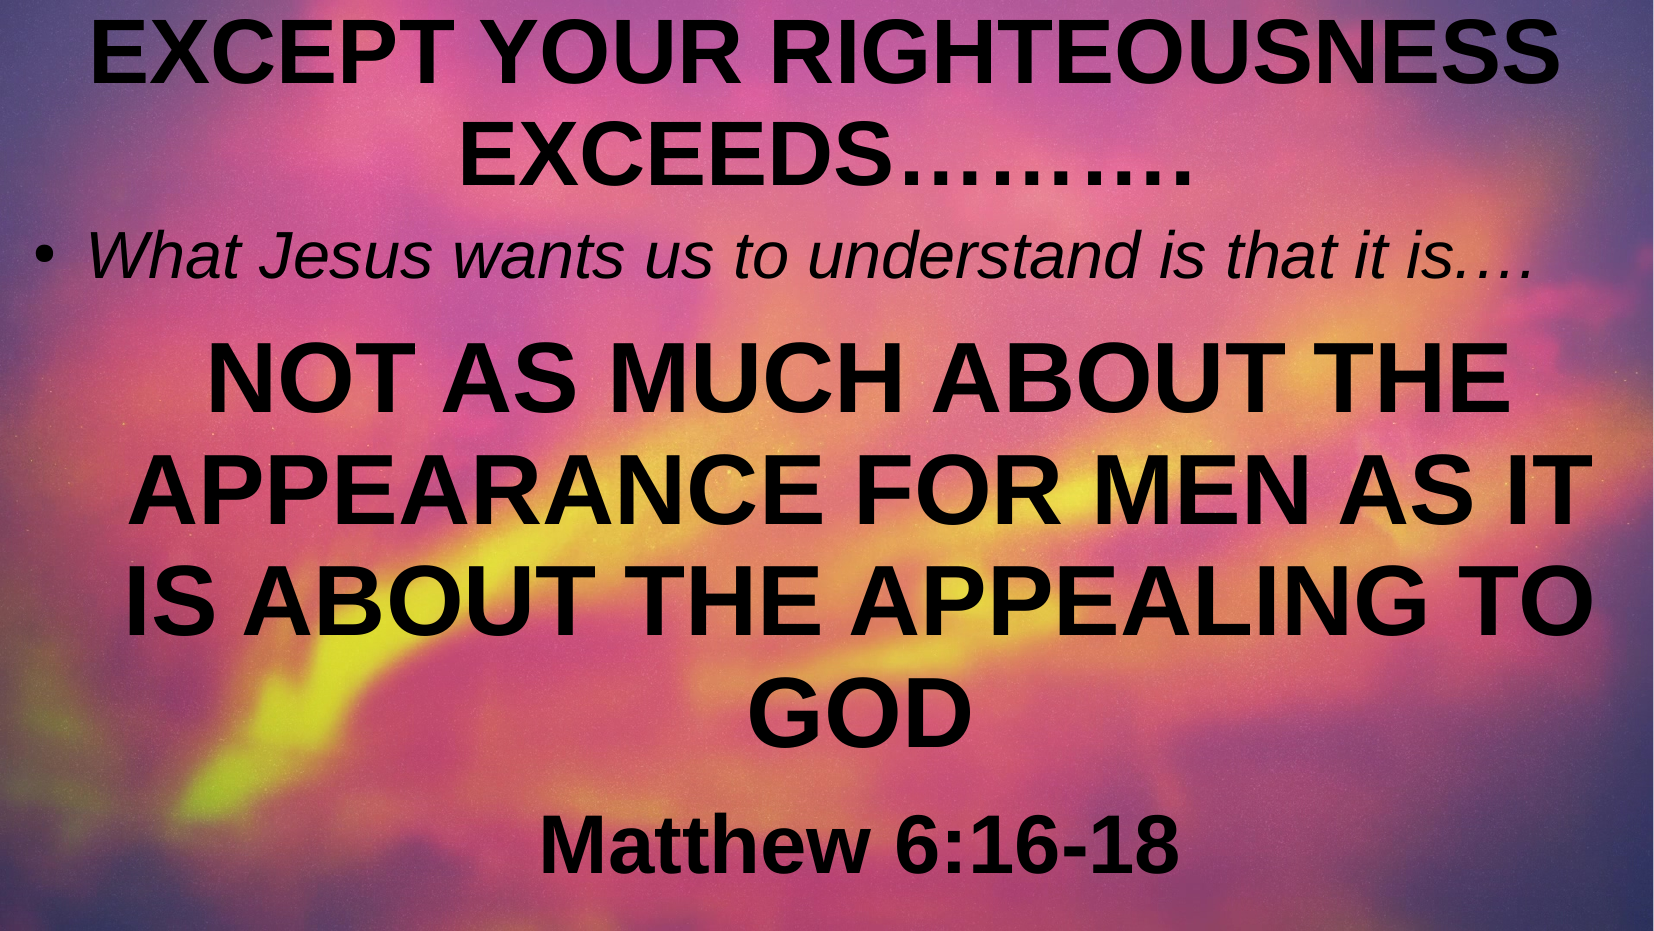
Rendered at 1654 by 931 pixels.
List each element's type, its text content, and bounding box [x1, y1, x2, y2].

picture [0, 0, 1654, 931]
title EXCEPT YOUR RIGHTEOUSNESS EXCEEDS………. [82, 0, 1571, 206]
list What Jesus wants us to understand is that it is.… NOT AS MUCH ABOUT THE APPEARANCE FOR MEN AS IT IS ABOUT THE APPEALING TO GOD Matthew 6:16-18 [15, 217, 1636, 931]
